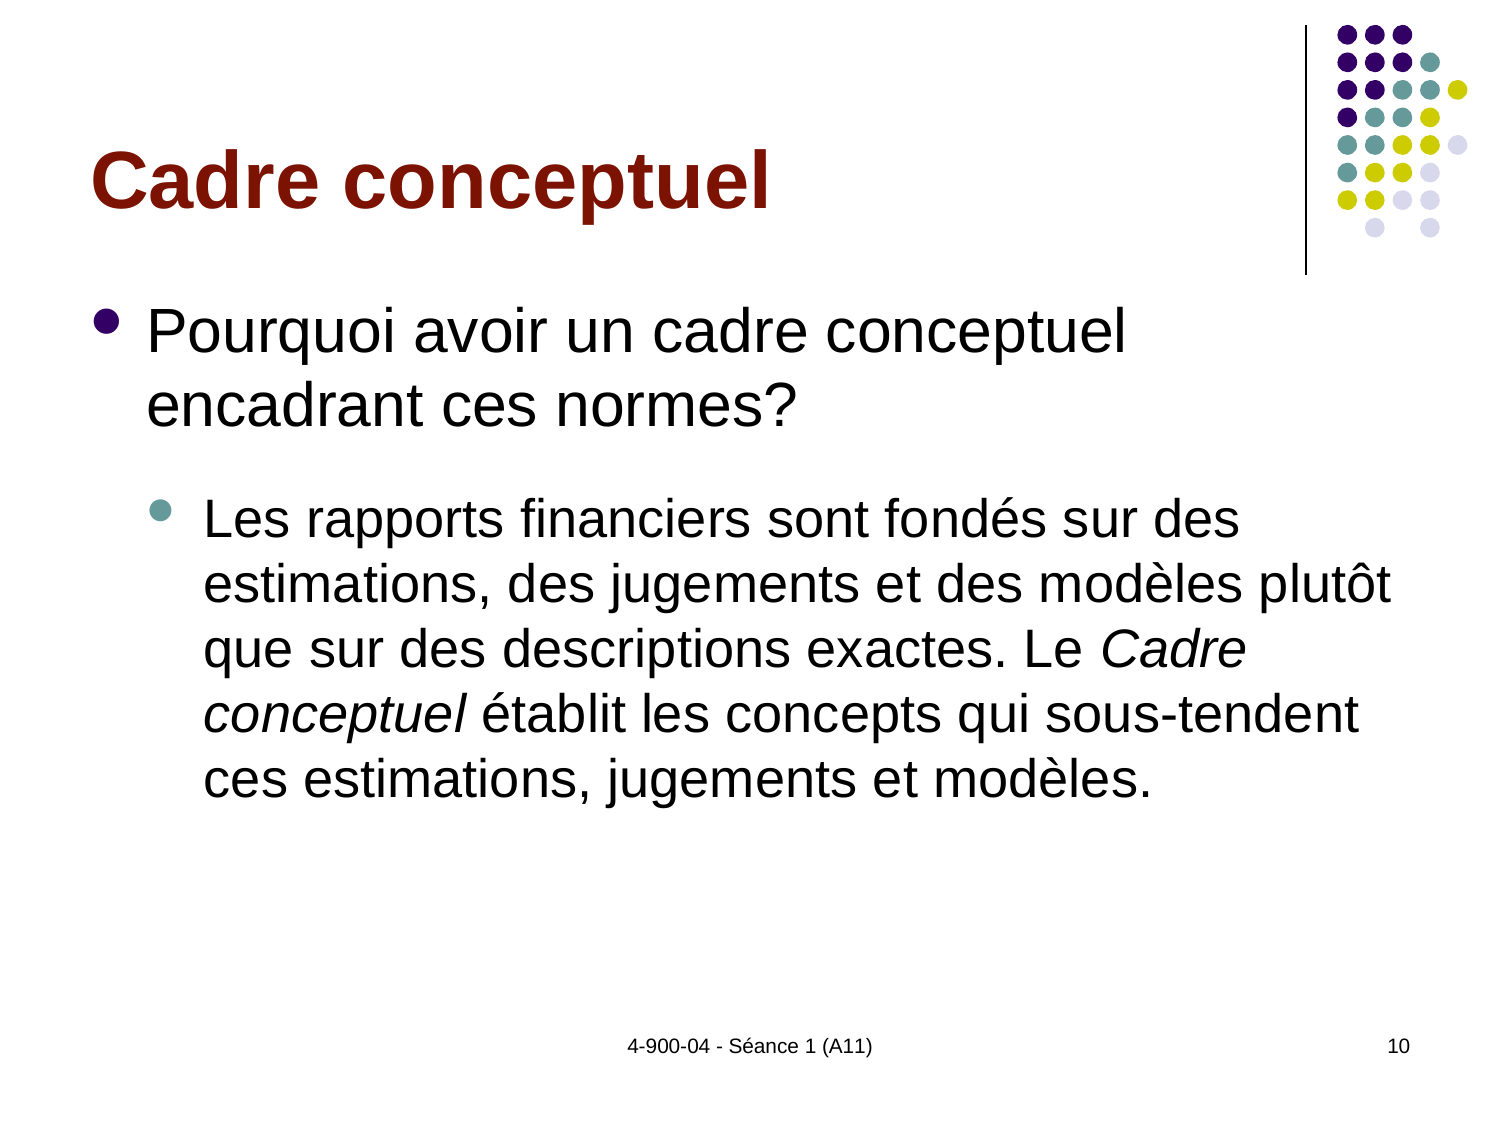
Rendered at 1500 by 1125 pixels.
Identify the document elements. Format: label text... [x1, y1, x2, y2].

text_box 4-900-04 - Séance 1 (A11) [512, 1025, 988, 1101]
list Pourquoi avoir un cadre conceptuel encadrant ces normes? Les rapports financiers sont fondés sur des estimations, des jugements et des modèles plutôt que sur des descriptions exactes. Le Cadre conceptuel établit les concepts qui sous-tendent ces estimations, jugements et modèles. [75, 282, 1426, 1006]
text_box <numéro> [1074, 1025, 1426, 1101]
title Cadre conceptuel [74, 20, 1313, 233]
